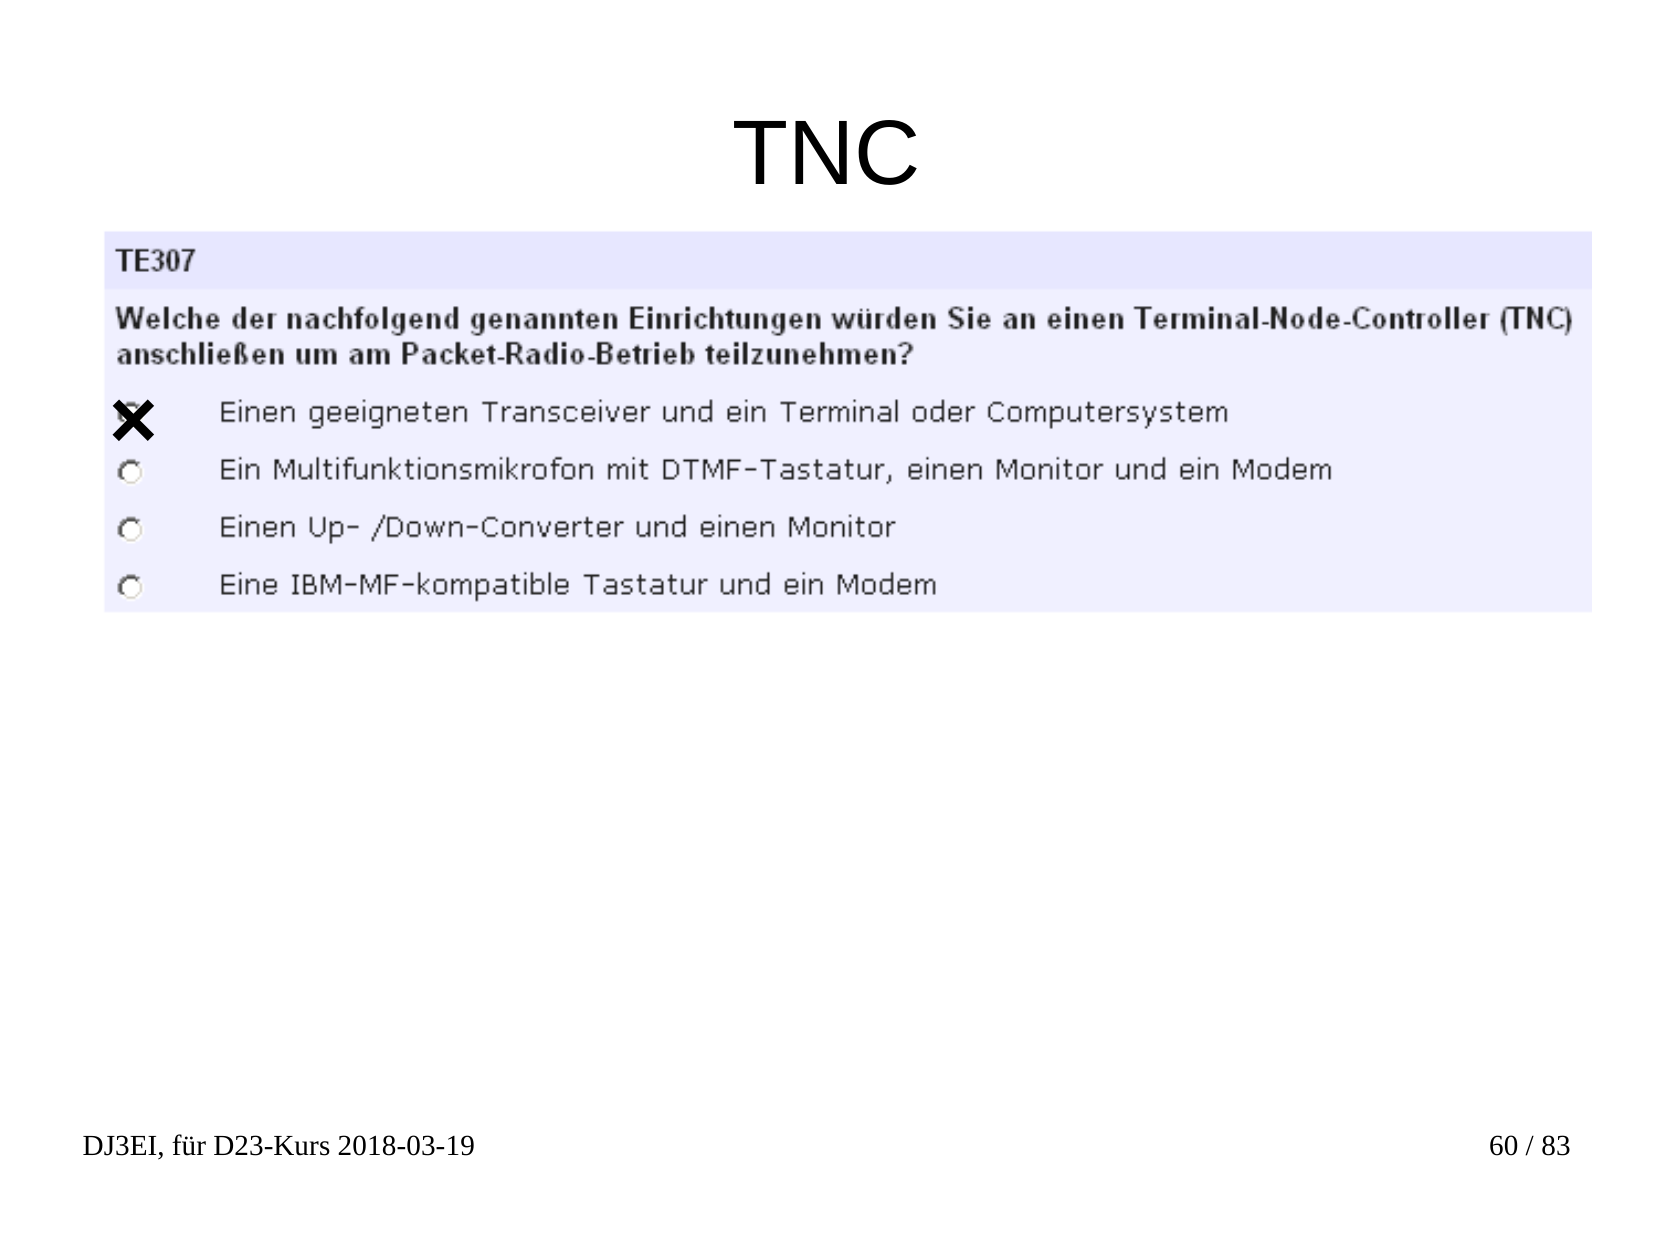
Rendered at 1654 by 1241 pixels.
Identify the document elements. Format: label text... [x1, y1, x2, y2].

text_box × [94, 366, 156, 474]
picture [94, 221, 1592, 626]
title TNC [82, 49, 1571, 257]
